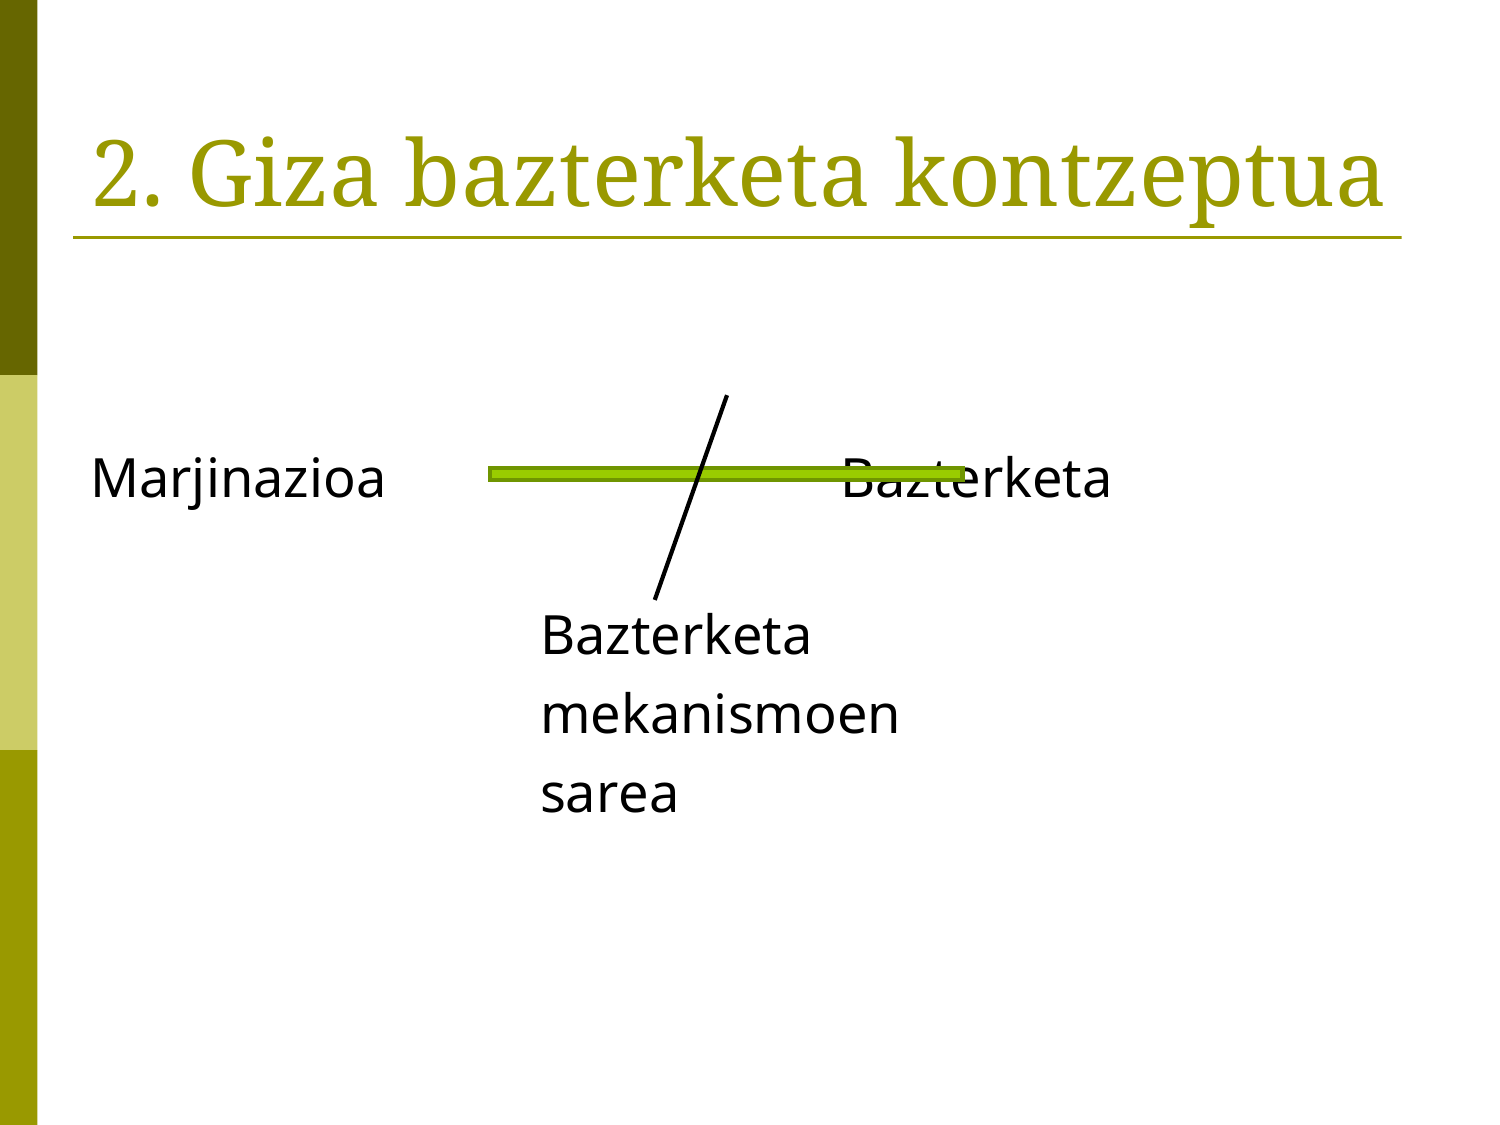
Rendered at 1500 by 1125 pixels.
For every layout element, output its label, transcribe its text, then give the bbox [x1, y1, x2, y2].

text_box [700, 467, 963, 480]
text_box [490, 467, 699, 480]
list Marjinazioa Bazterketa Bazterketa mekanismoen sarea [75, 200, 1426, 1010]
title 2. Giza bazterketa kontzeptua [75, 45, 1426, 200]
